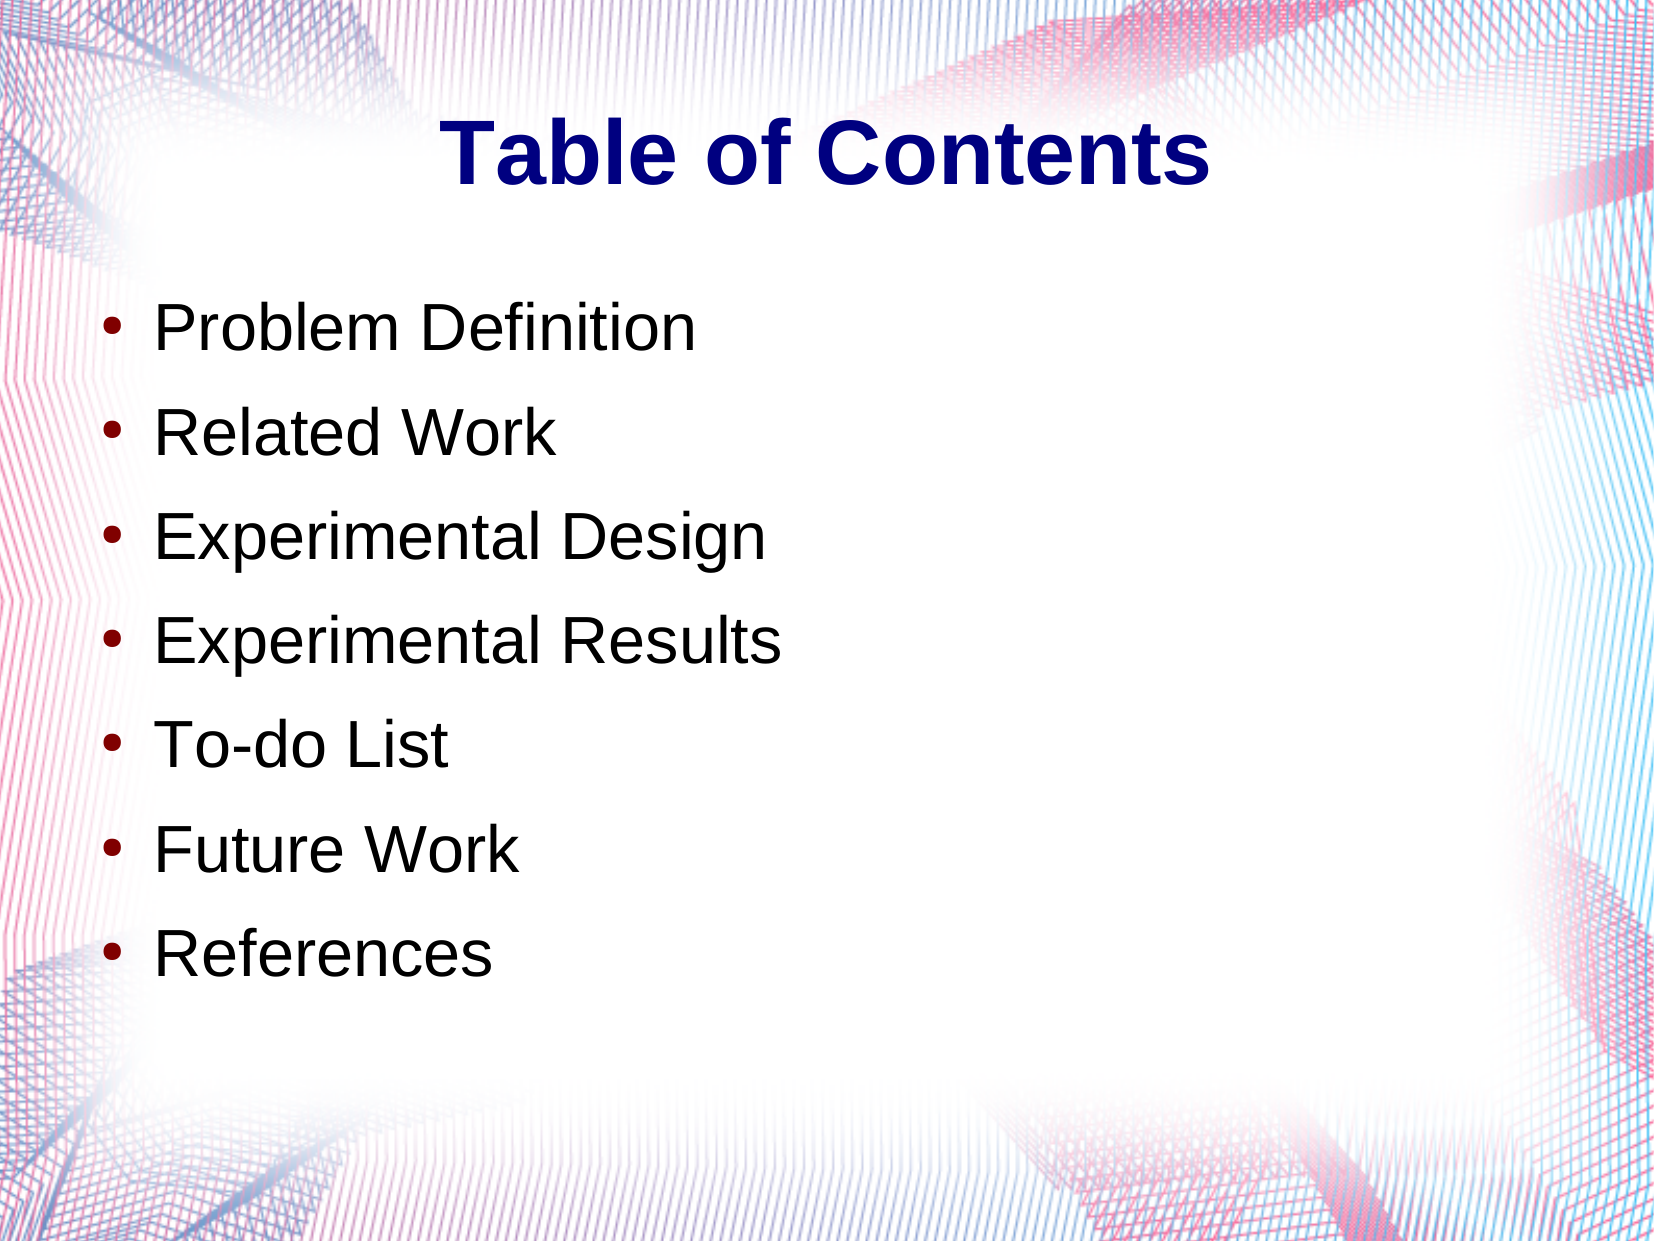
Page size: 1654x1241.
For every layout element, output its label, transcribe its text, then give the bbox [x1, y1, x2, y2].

picture [0, 0, 1654, 1241]
list Problem Definition Related Work Experimental Design Experimental Results To-do List Future Work References [82, 290, 1571, 1094]
title Table of Contents [82, 56, 1571, 250]
